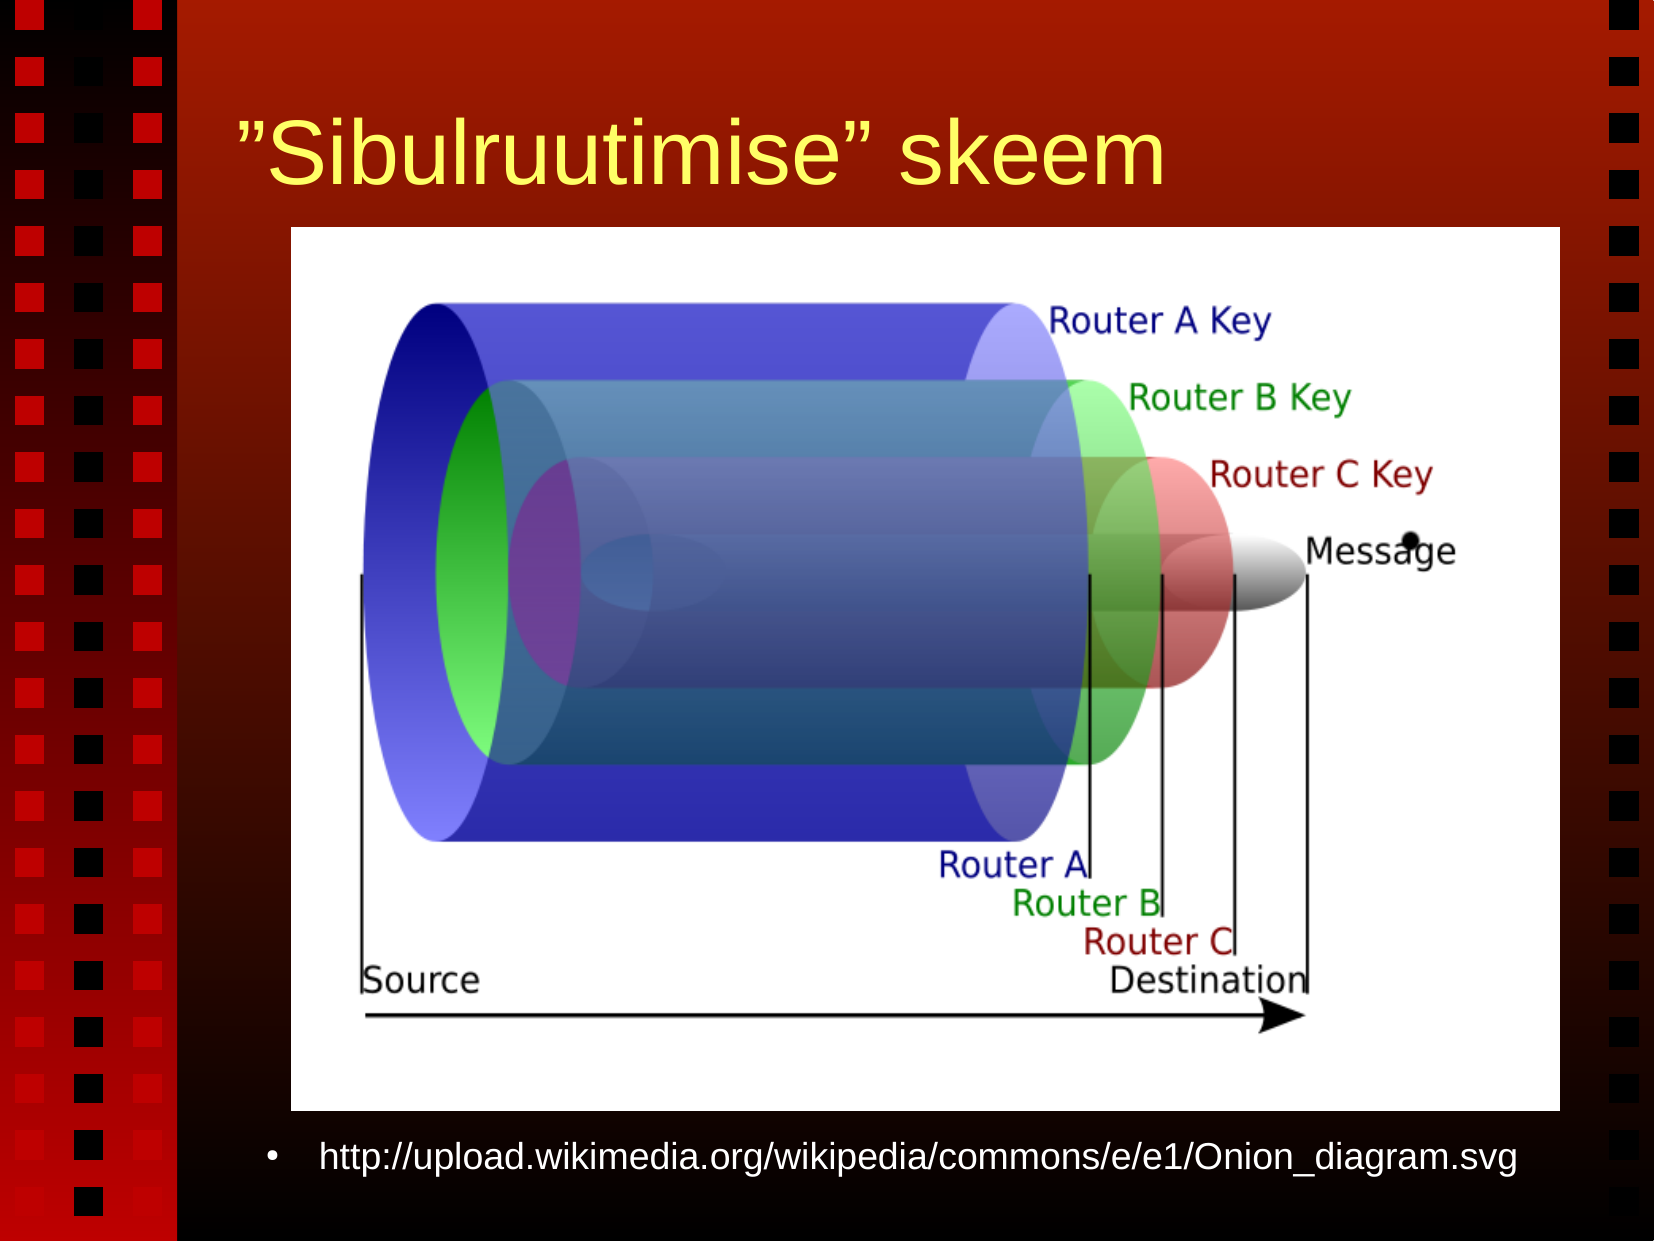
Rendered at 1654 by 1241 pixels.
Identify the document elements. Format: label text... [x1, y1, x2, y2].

title ”Sibulruutimise” skeem [236, 49, 1571, 257]
picture [291, 227, 1560, 1111]
list http://upload.wikimedia.org/wikipedia/commons/e/e1/Onion_diagram.svg [248, 1135, 1583, 1193]
